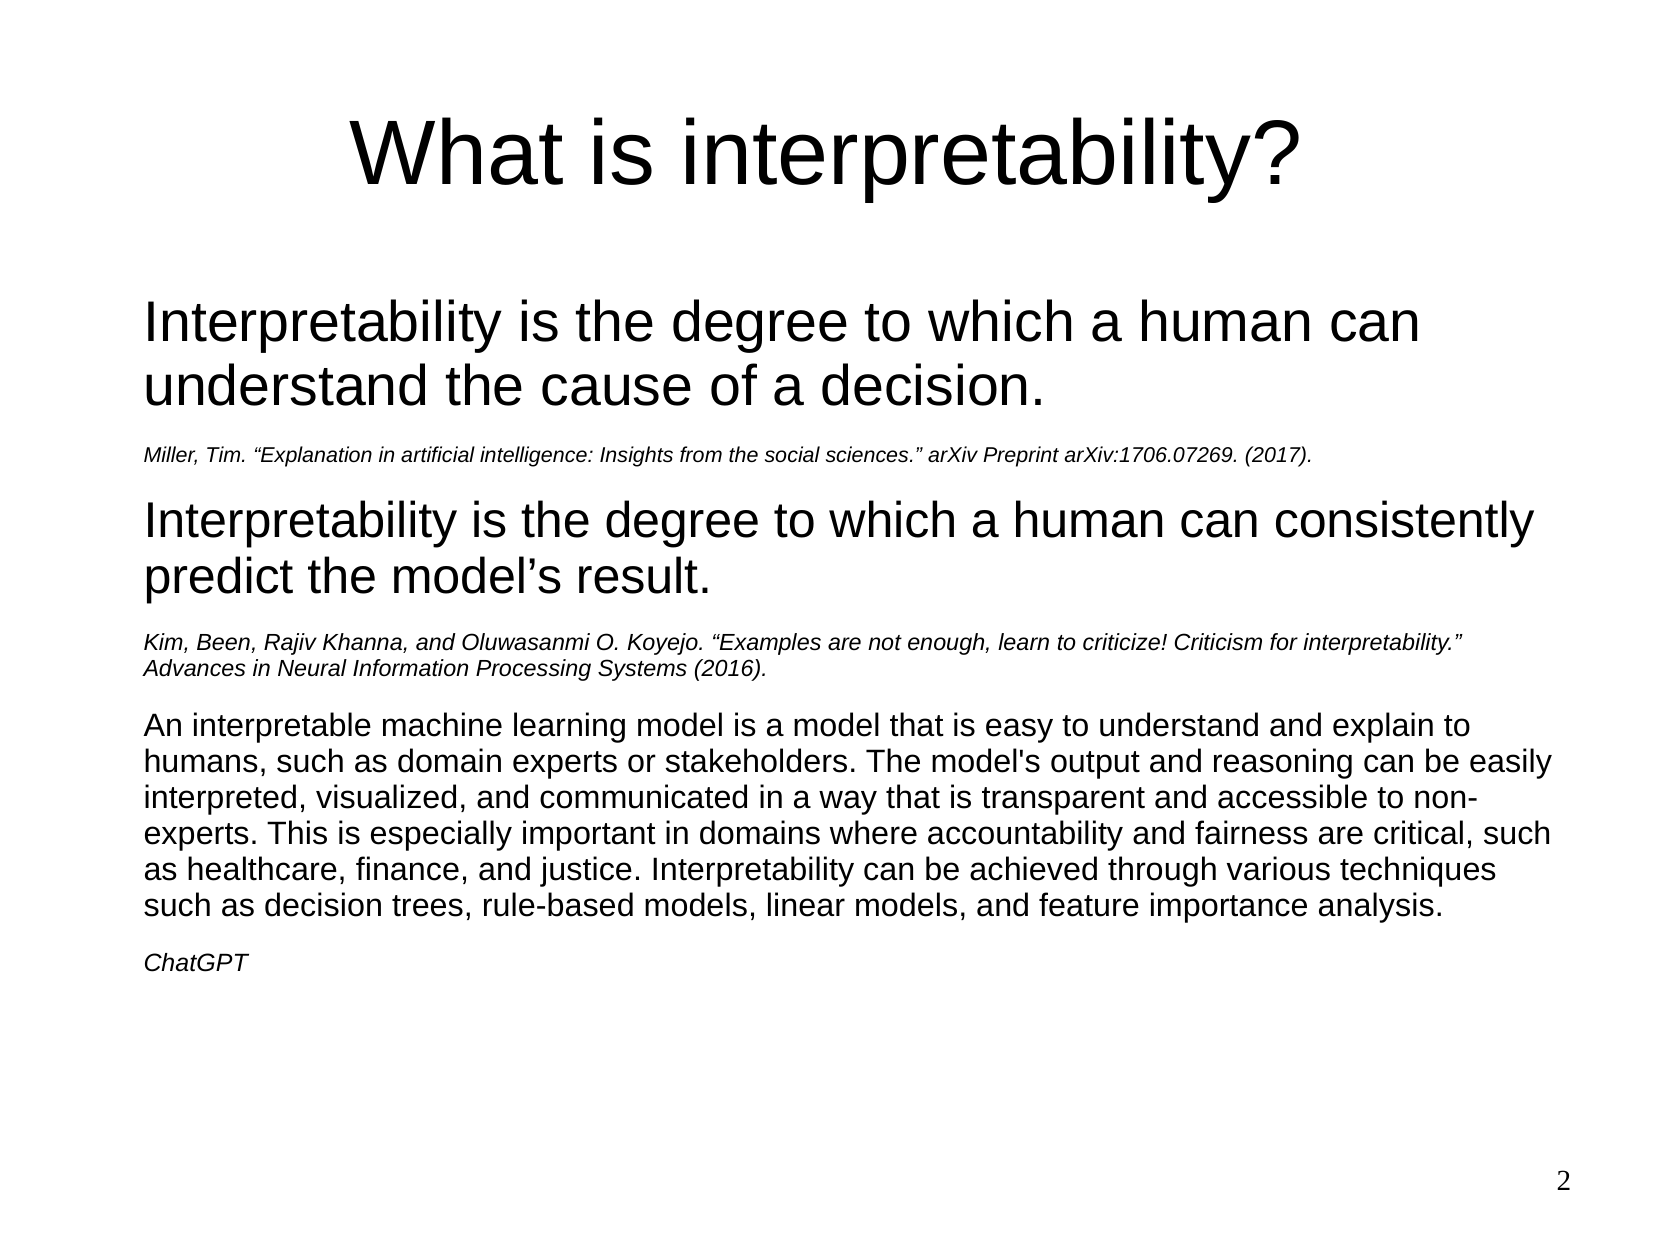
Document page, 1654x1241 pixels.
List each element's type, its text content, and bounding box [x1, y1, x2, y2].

list Interpretability is the degree to which a human can understand the cause of a decision. Miller, Tim. “Explanation in artificial intelligence: Insights from the social sciences.” arXiv Preprint arXiv:1706.07269. (2017). Interpretability is the degree to which a human can consistently predict the model’s result. Kim, Been, Rajiv Khanna, and Oluwasanmi O. Koyejo. “Examples are not enough, learn to criticize! Criticism for interpretability.” Advances in Neural Information Processing Systems (2016). An interpretable machine learning model is a model that is easy to understand and explain to humans, such as domain experts or stakeholders. The model's output and reasoning can be easily interpreted, visualized, and communicated in a way that is transparent and accessible to non-experts. This is especially important in domains where accountability and fairness are critical, such as healthcare, finance, and justice. Interpretability can be achieved through various techniques such as decision trees, rule-based models, linear models, and feature importance analysis. ChatGPT [82, 290, 1571, 1010]
title What is interpretability? [82, 49, 1571, 257]
